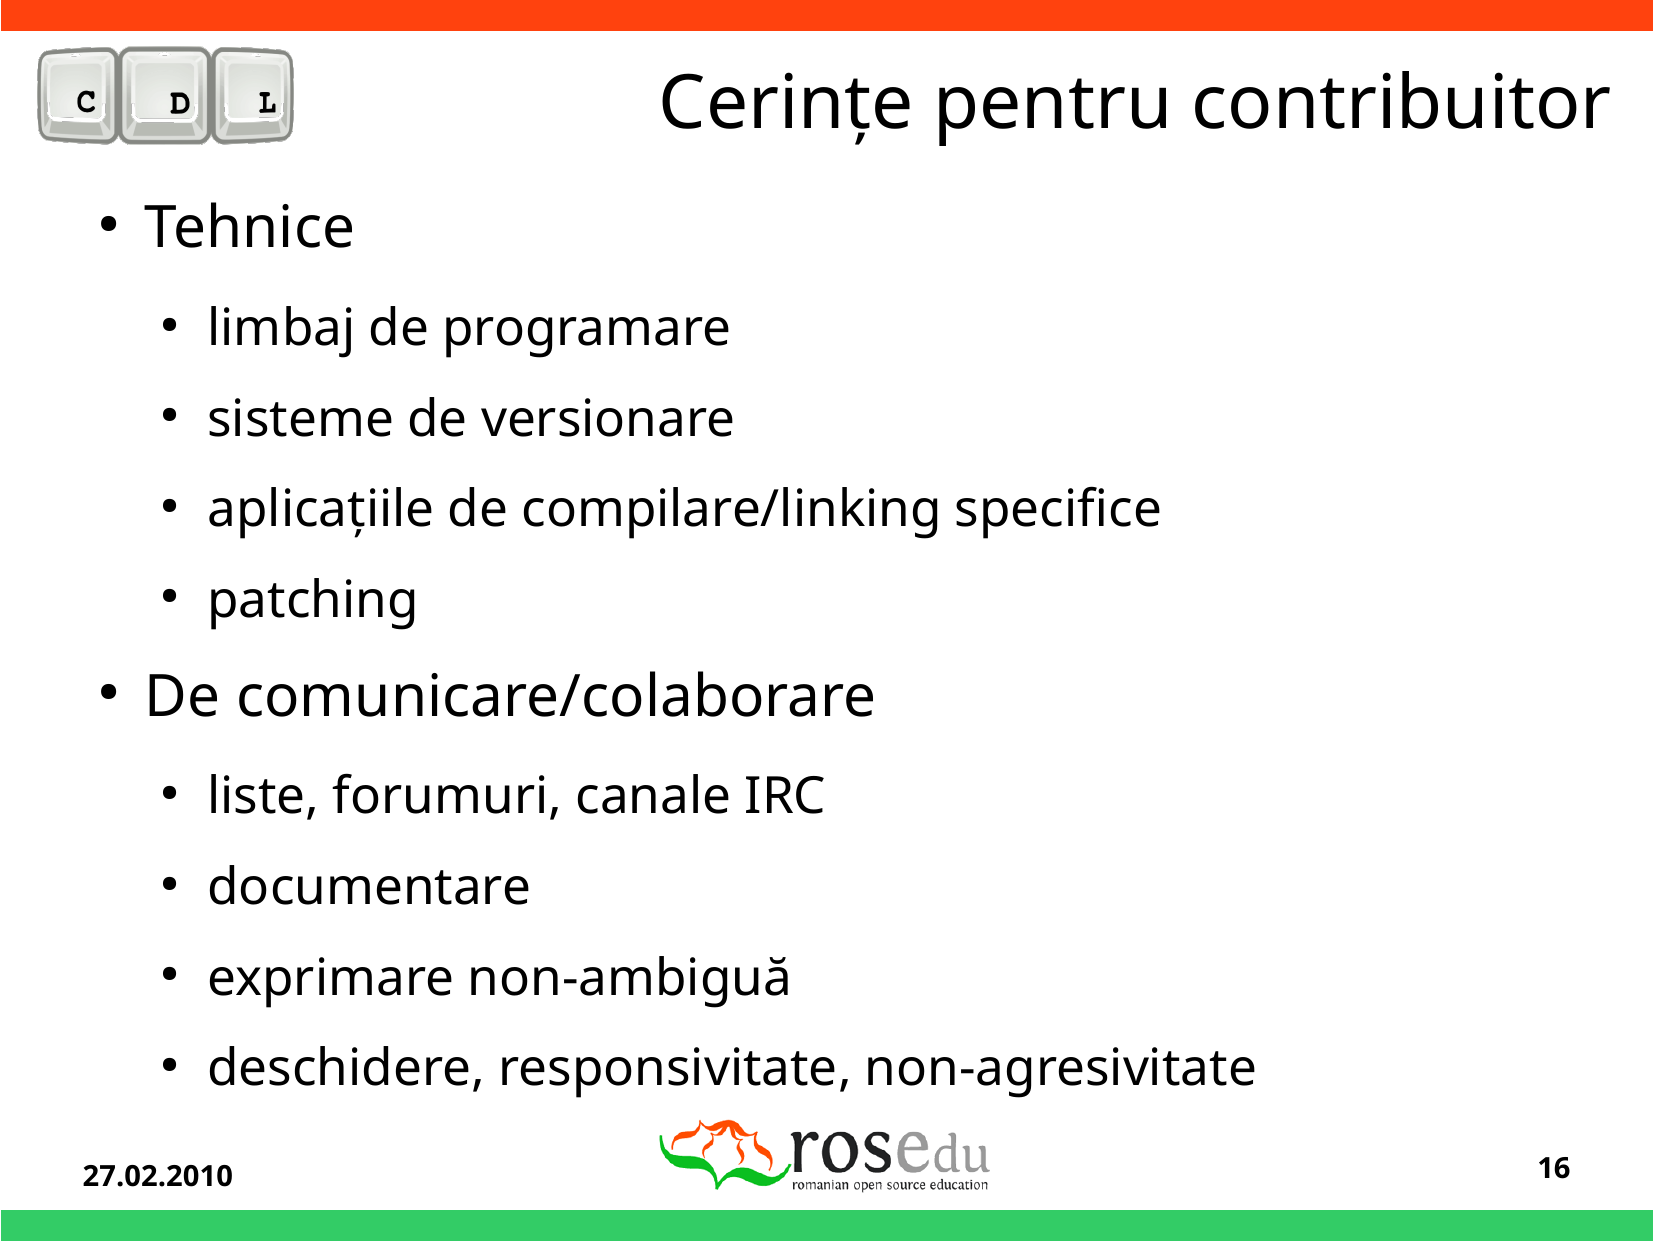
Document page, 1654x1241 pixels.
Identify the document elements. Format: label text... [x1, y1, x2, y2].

picture [656, 1104, 1005, 1209]
list Tehnice limbaj de programare sisteme de versionare aplicațiile de compilare/linking specifice patching De comunicare/colaborare liste, forumuri, canale IRC documentare exprimare non-ambiguă deschidere, responsivitate, non-agresivitate [82, 182, 1571, 1104]
picture [37, 46, 294, 145]
title Cerințe pentru contribuitor [300, 52, 1613, 146]
